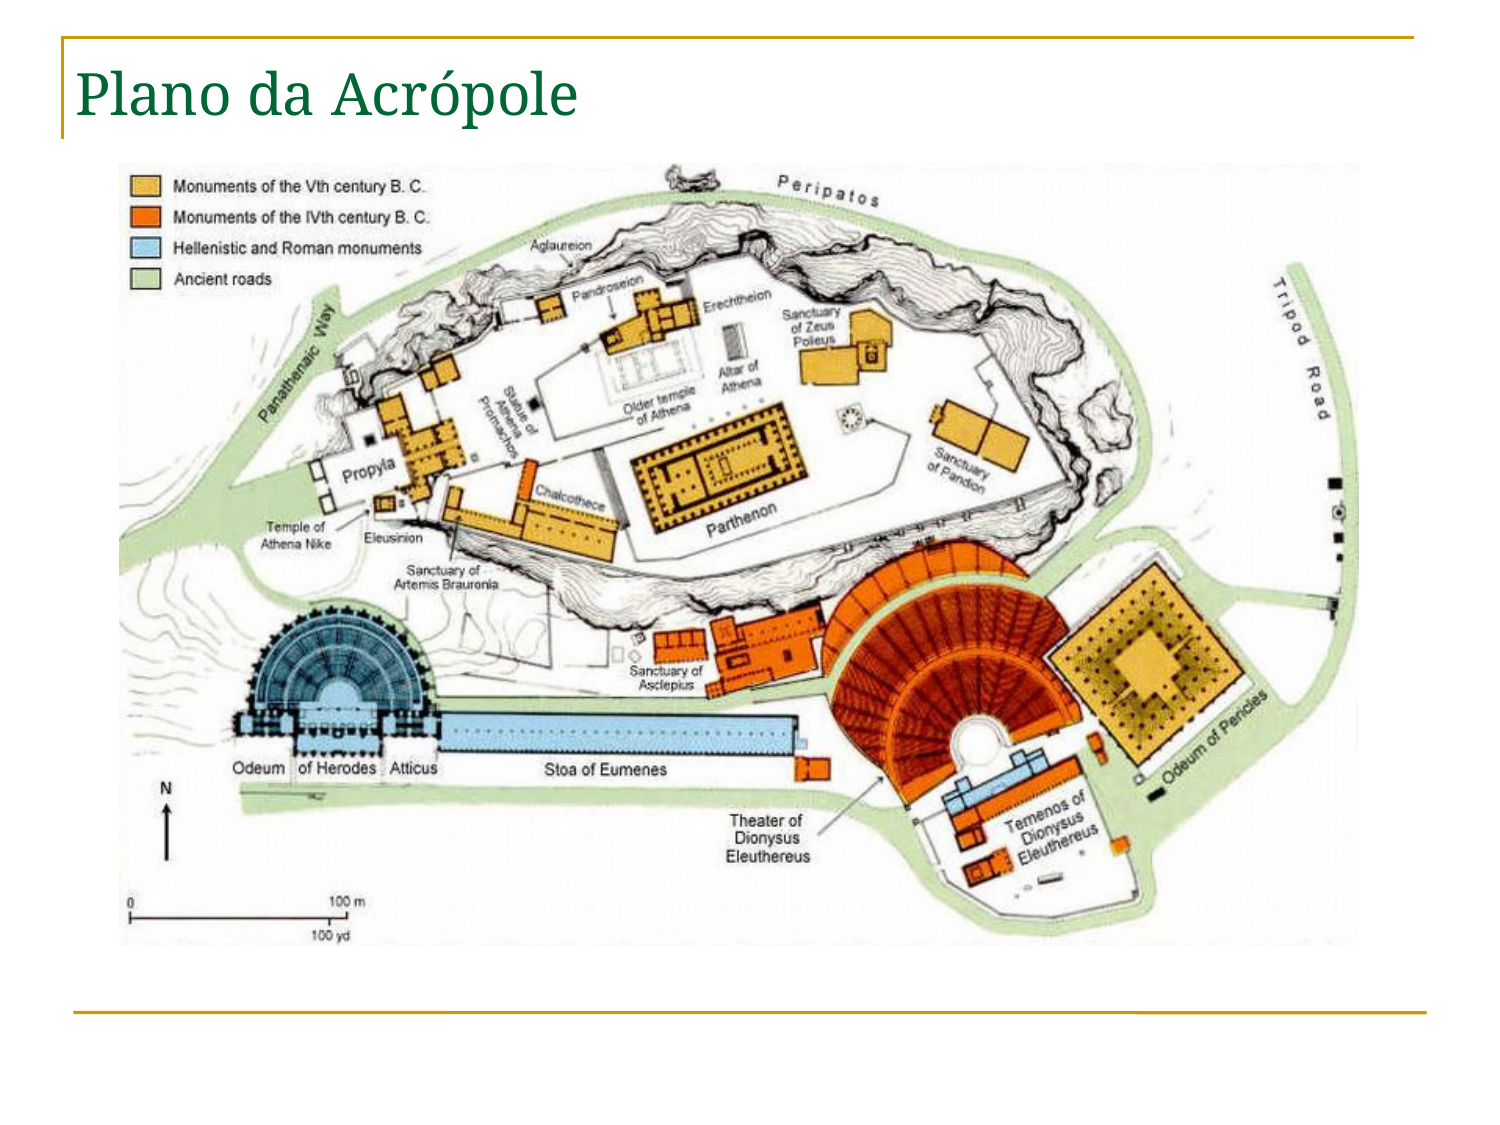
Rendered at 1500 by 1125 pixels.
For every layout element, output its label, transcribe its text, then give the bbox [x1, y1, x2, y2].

title Plano da Acrópole [75, 45, 1425, 148]
picture [119, 163, 1359, 946]
